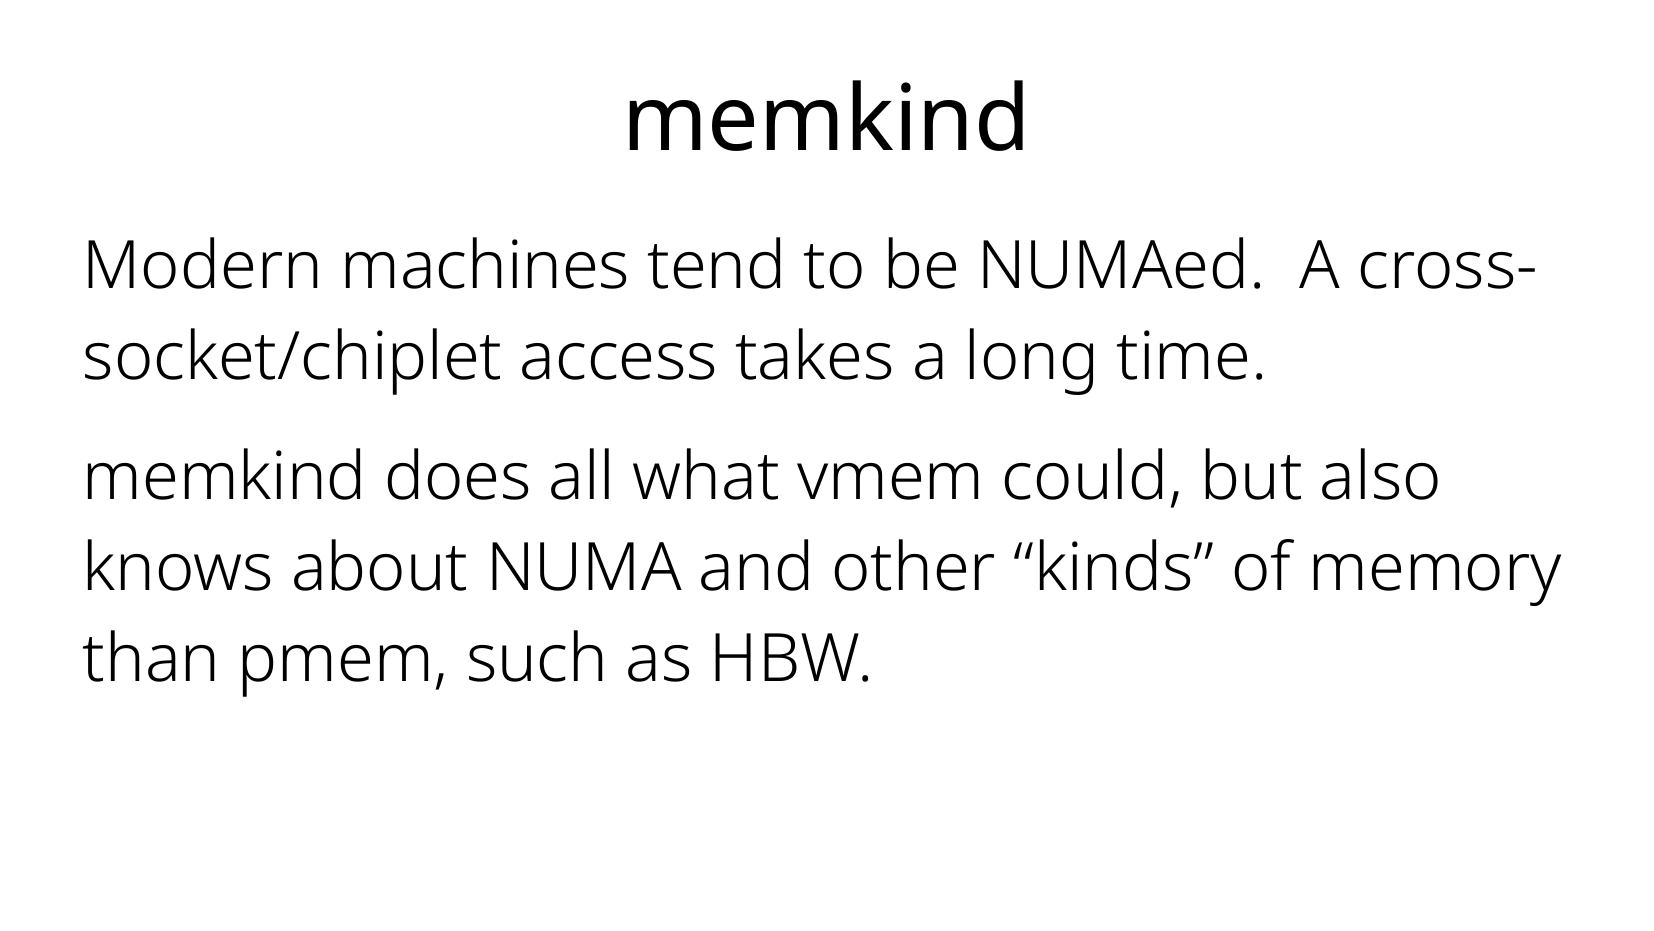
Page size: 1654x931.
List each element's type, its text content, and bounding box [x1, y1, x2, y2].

title memkind [82, 37, 1571, 193]
list Modern machines tend to be NUMAed. A cross-socket/chiplet access takes a long time. memkind does all what vmem could, but also knows about NUMA and other “kinds” of memory than pmem, such as HBW. [82, 217, 1571, 758]
